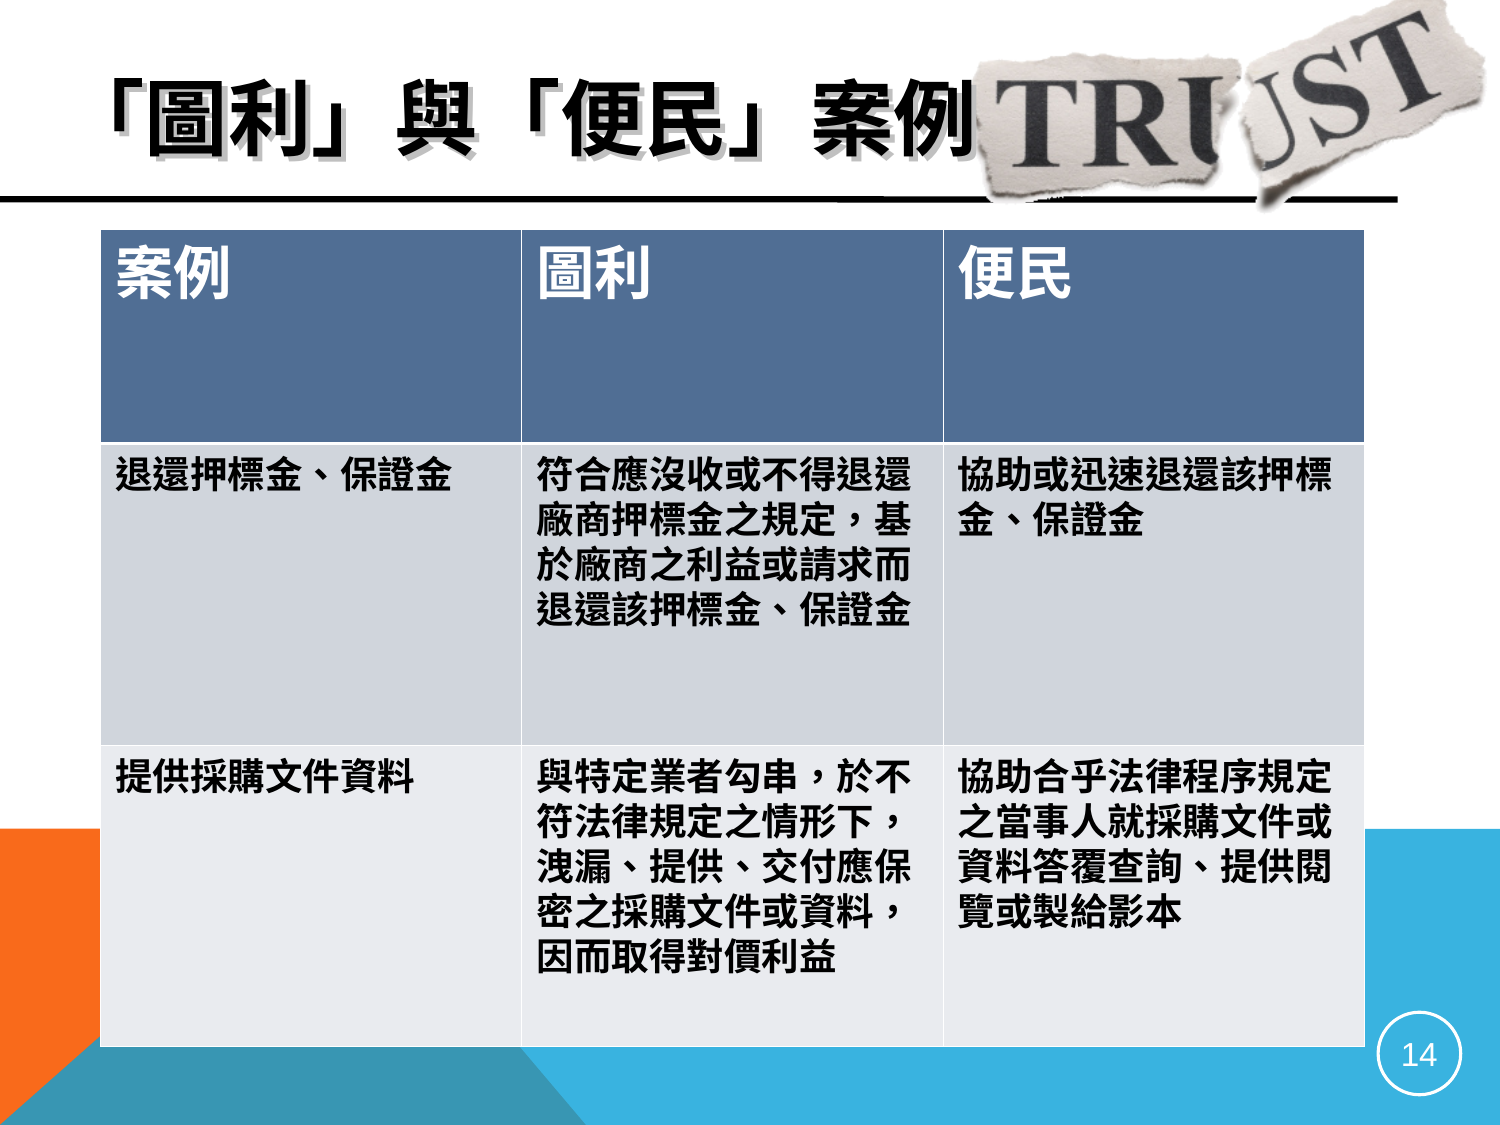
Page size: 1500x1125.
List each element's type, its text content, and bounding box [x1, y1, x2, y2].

table_cell 與特定業者勾串，於不符法律規定之情形下，洩漏、提供、交付應保密之採購文件或資料，因而取得對價利益 [522, 746, 943, 1046]
text_box <編號> [1378, 1012, 1461, 1095]
table_cell 提供採購文件資料 [101, 746, 521, 1046]
table_cell 退還押標金、保證金 [101, 445, 521, 745]
table_cell 協助或迅速退還該押標金、保證金 [944, 445, 1364, 745]
table_header 案例 [101, 230, 521, 442]
picture [950, 0, 1500, 228]
table_header 便民 [944, 230, 1364, 442]
text_box 「圖利」與「便民」案例 [46, 58, 1418, 175]
table_cell 協助合乎法律程序規定之當事人就採購文件或資料答覆查詢、提供閱覽或製給影本 [944, 746, 1364, 1046]
table_header 圖利 [522, 230, 943, 442]
table_cell 符合應沒收或不得退還廠商押標金之規定，基於廠商之利益或請求而退還該押標金、保證金 [522, 445, 943, 745]
